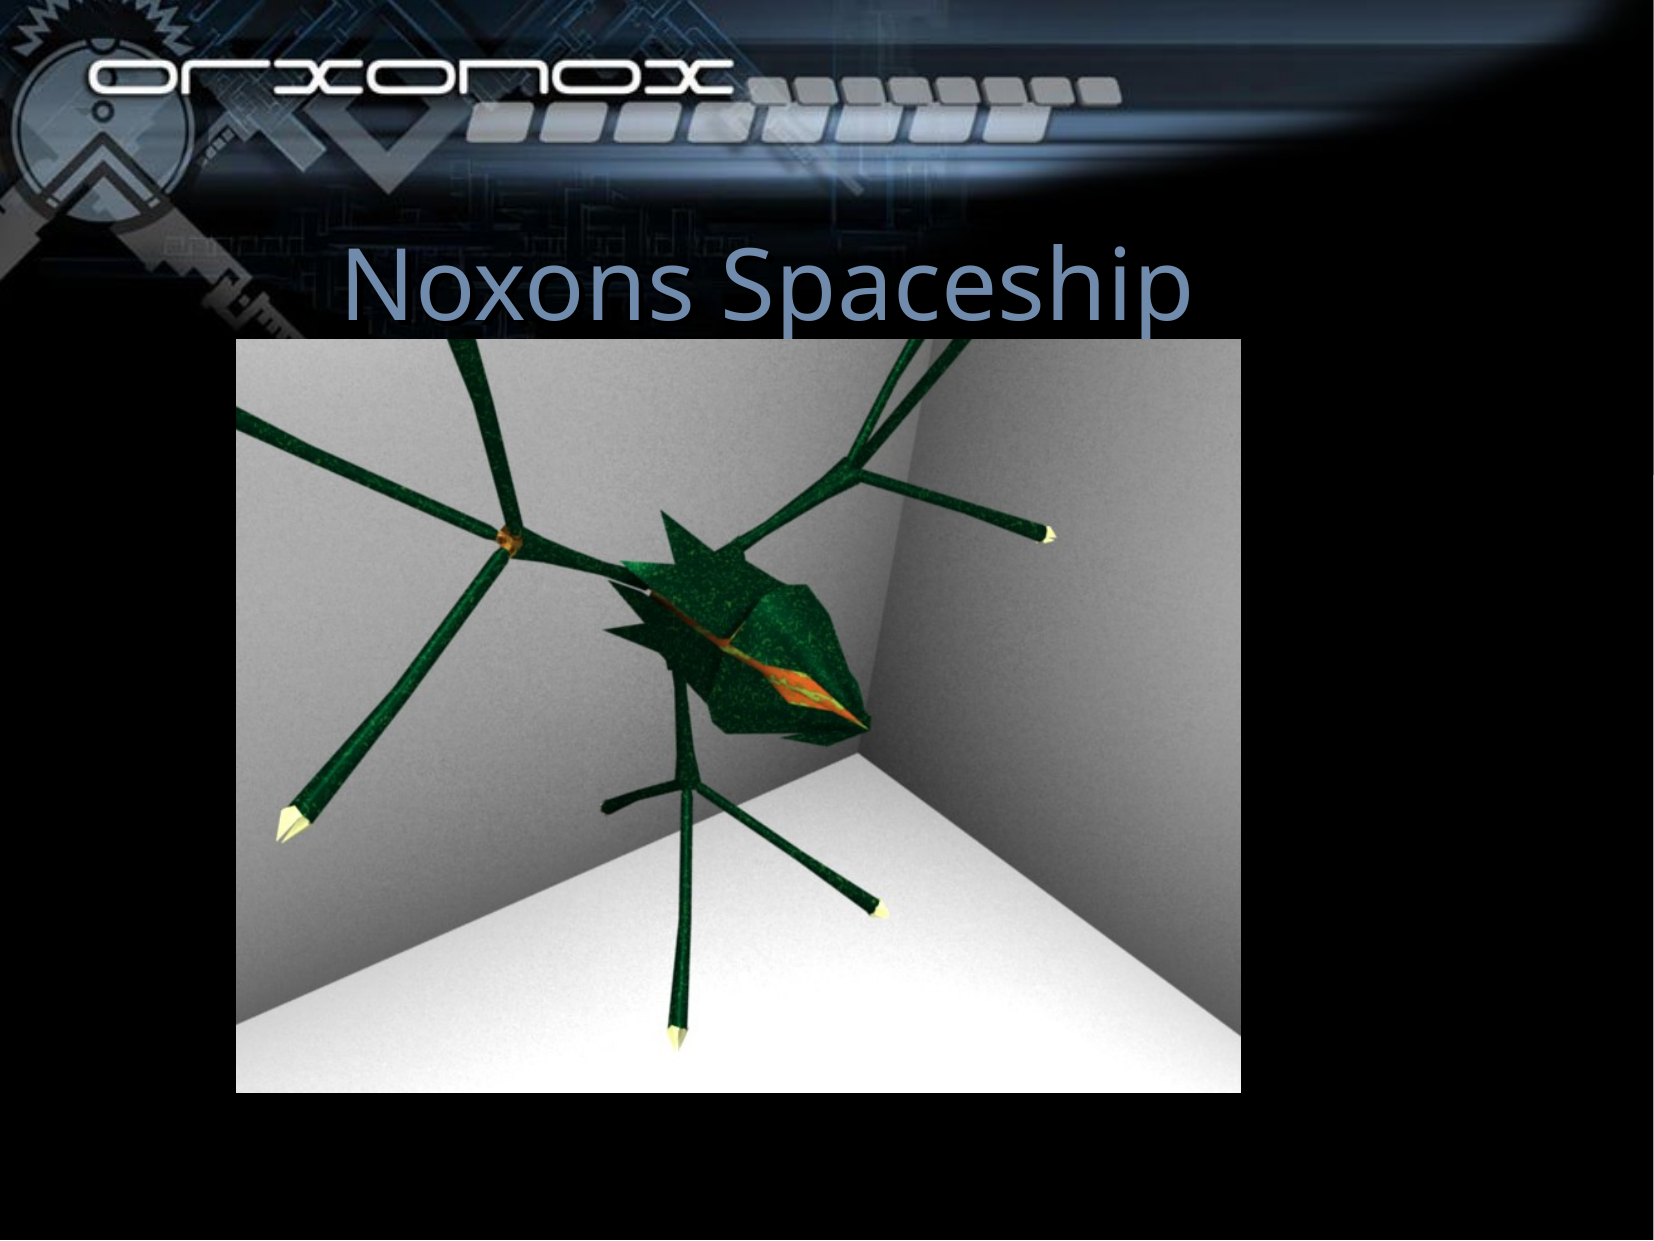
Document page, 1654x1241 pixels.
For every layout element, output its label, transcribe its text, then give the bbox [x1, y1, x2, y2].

picture [0, 0, 1654, 1093]
text_box Noxons Spaceship [324, 205, 1300, 337]
